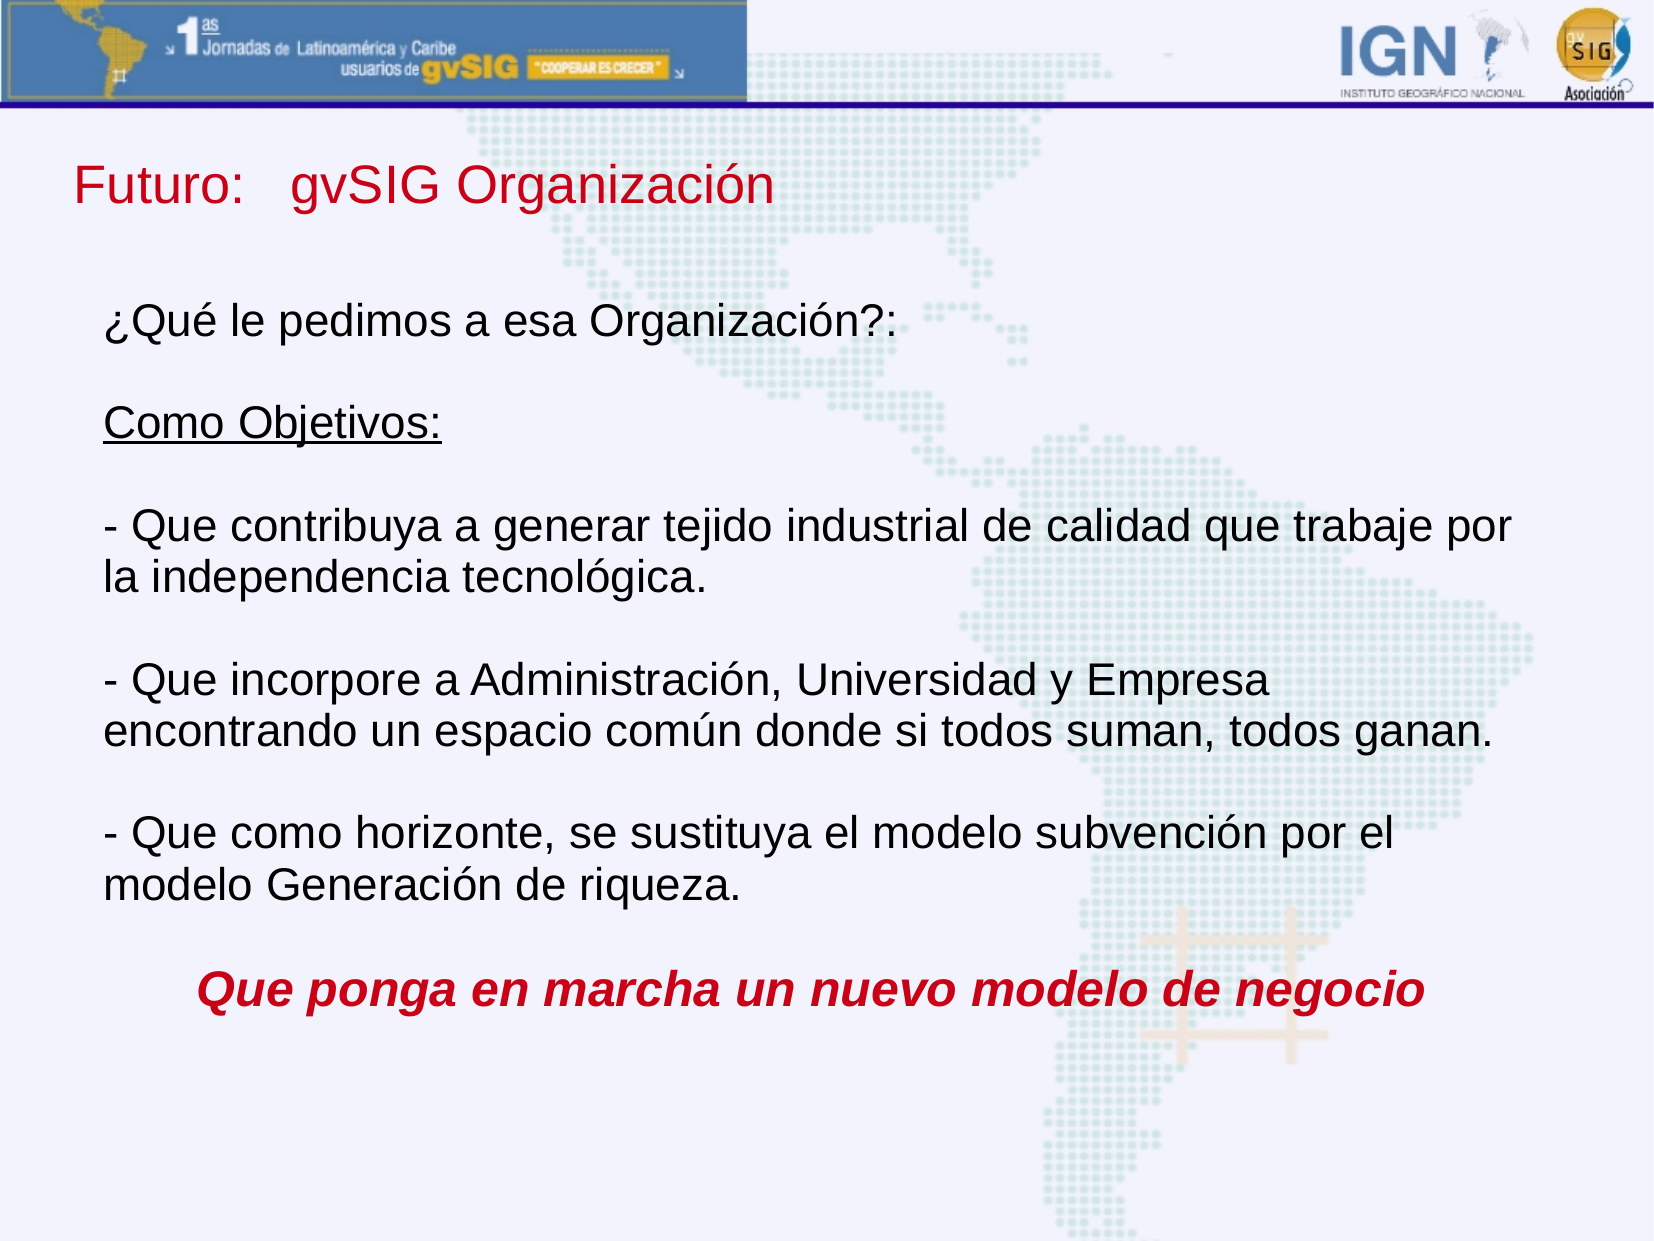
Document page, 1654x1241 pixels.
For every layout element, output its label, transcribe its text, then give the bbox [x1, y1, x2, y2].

text_box Futuro: gvSIG Organización [59, 147, 975, 230]
text_box ¿Qué le pedimos a esa Organización?: Como Objetivos: - Que contribuya a generar tejido industrial de calidad que trabaje por la independencia tecnológica. - Que incorpore a Administración, Universidad y Empresa encontrando un espacio común donde si todos suman, todos ganan. - Que como horizonte, se sustituya el modelo subvención por el modelo Generación de riqueza. Que ponga en marcha un nuevo modelo de negocio [88, 236, 1536, 1025]
picture [0, 0, 1654, 1241]
